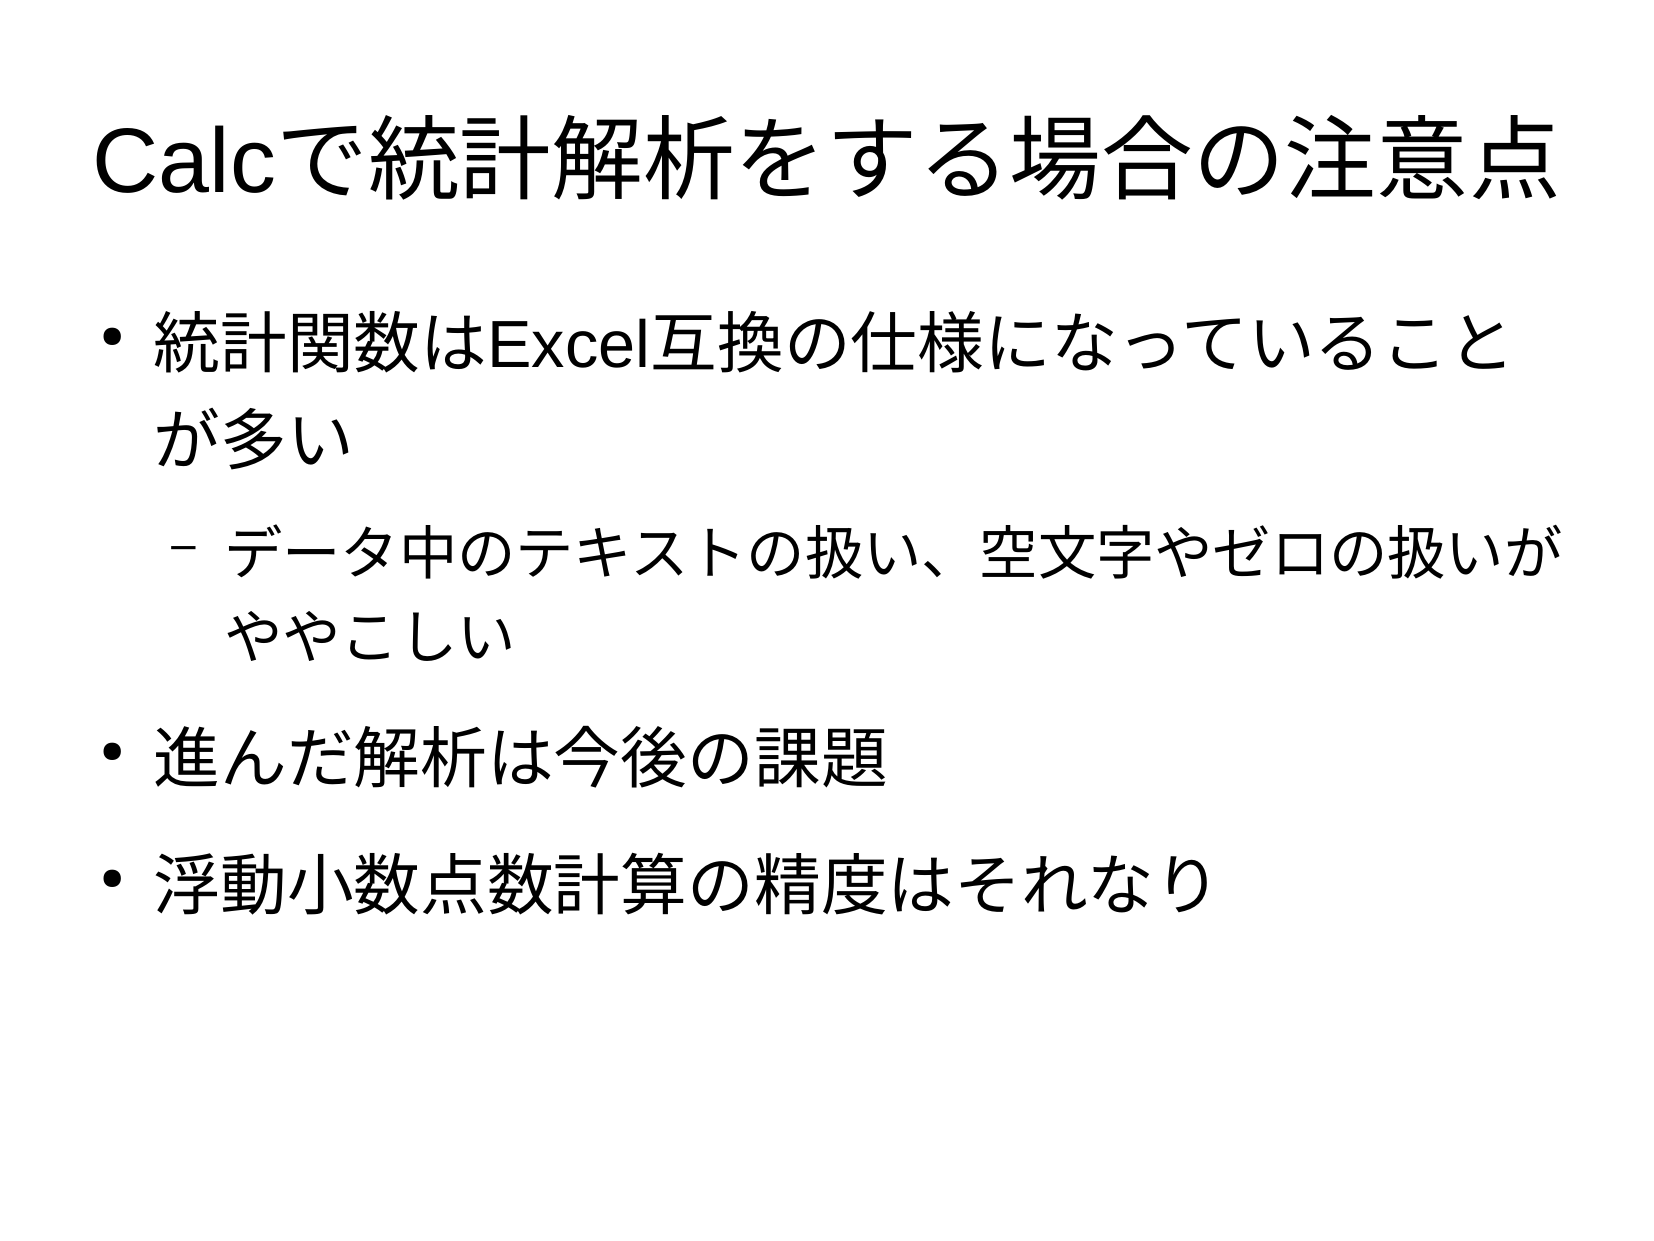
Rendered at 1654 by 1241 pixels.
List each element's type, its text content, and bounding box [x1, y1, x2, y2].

list 統計関数はExcel互換の仕様になっていることが多い データ中のテキストの扱い、空文字やゼロの扱いがややこしい 進んだ解析は今後の課題 浮動小数点数計算の精度はそれなり [82, 290, 1571, 1010]
title Calcで統計解析をする場合の注意点 [82, 49, 1571, 257]
